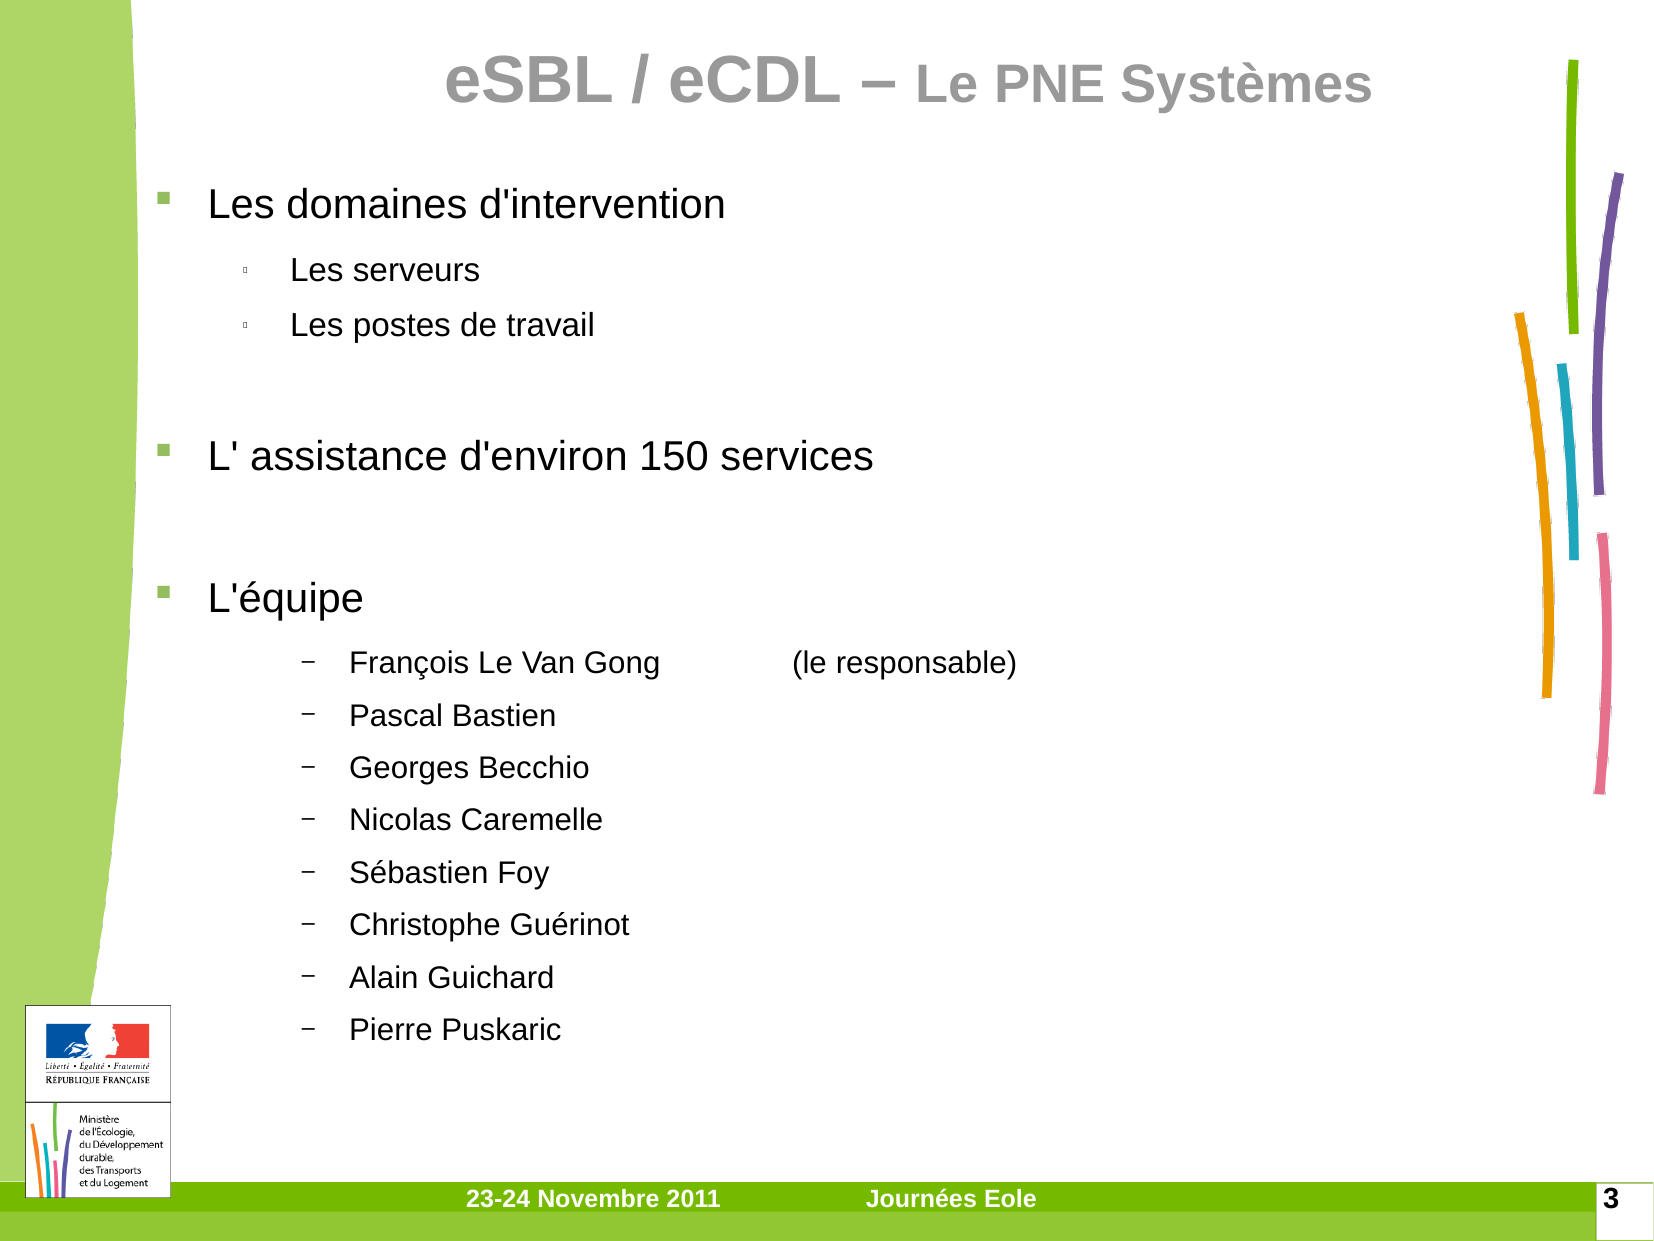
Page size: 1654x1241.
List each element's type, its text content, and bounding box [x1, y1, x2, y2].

picture [0, 0, 1654, 1241]
title eSBL / eCDL – Le PNE Systèmes [165, 0, 1654, 159]
list Les domaines d'intervention Les serveurs Les postes de travail L' assistance d'environ 150 services L'équipe François Le Van Gong (le responsable) Pascal Bastien Georges Becchio Nicolas Caremelle Sébastien Foy Christophe Guérinot Alain Guichard Pierre Puskaric [136, 180, 1466, 1105]
